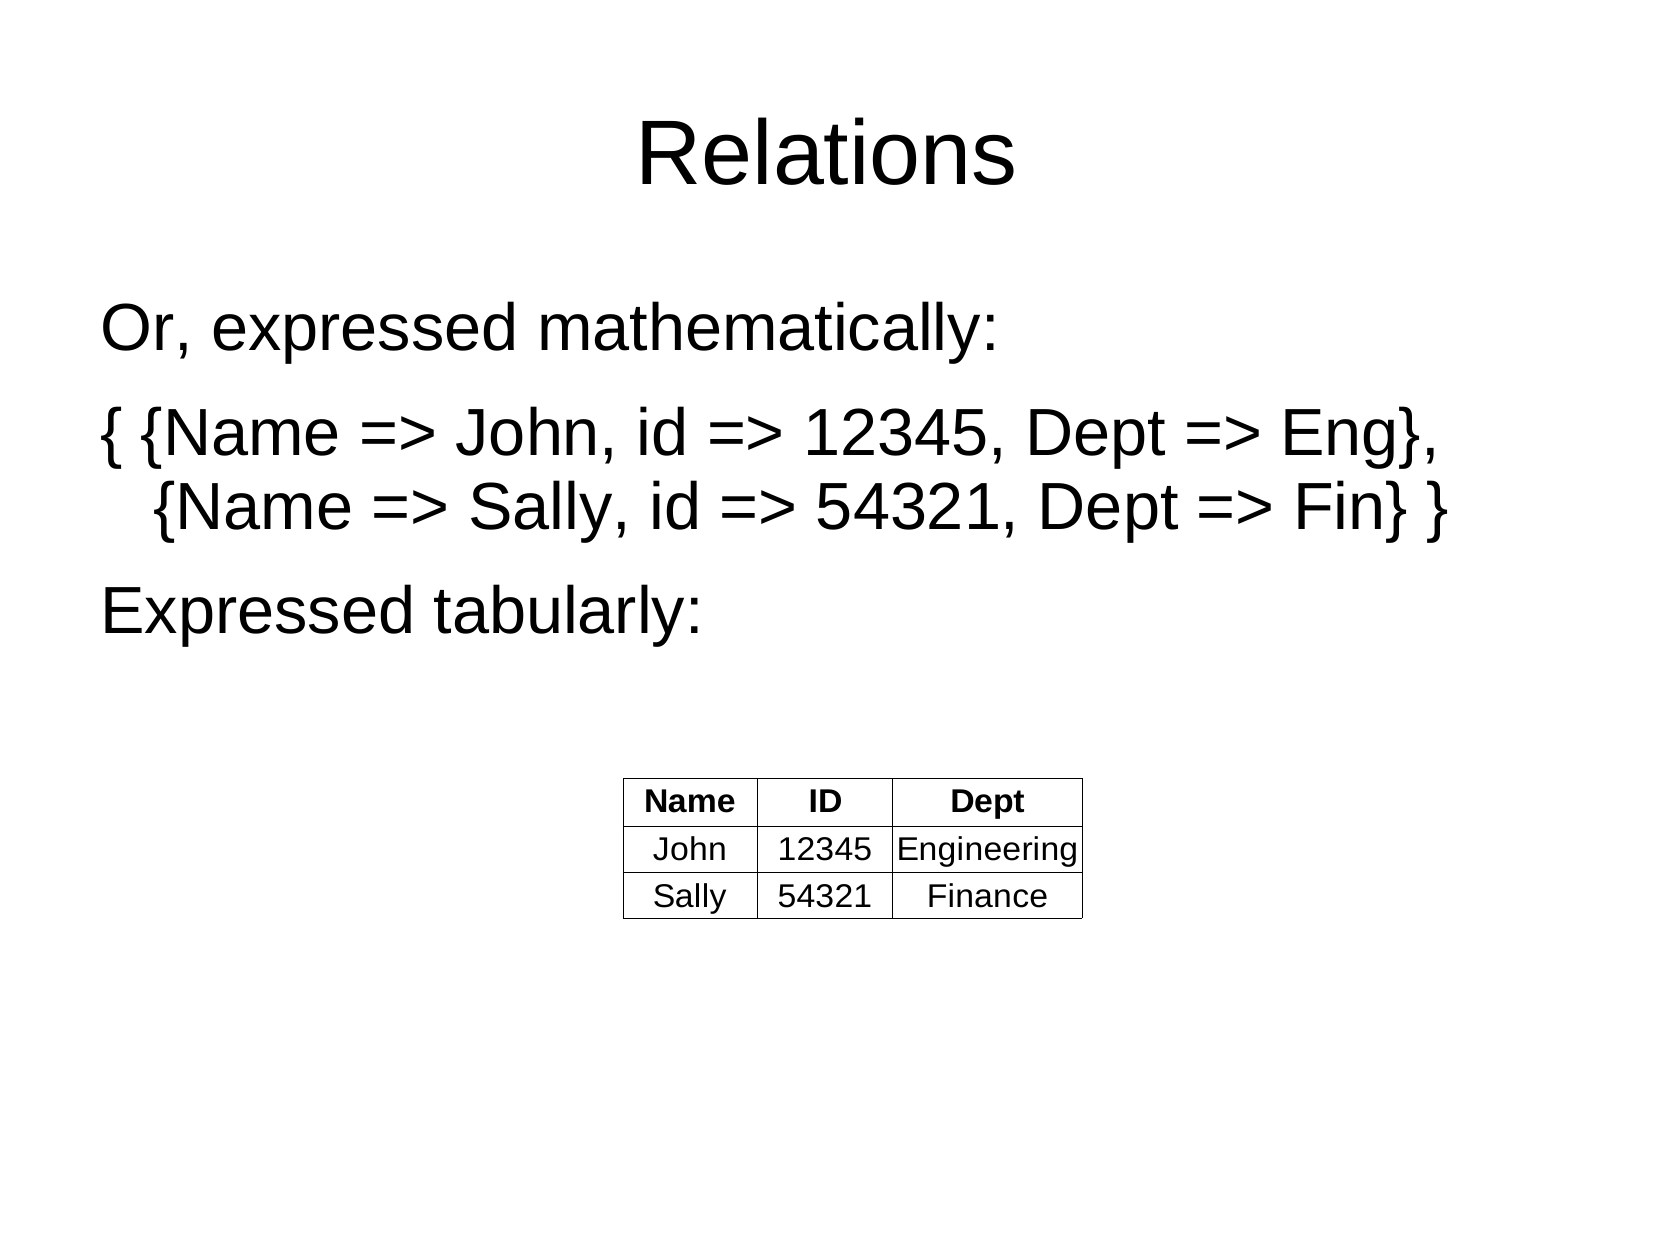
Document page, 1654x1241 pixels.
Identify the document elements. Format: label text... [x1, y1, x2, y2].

title Relations [82, 49, 1571, 257]
list Or, expressed mathematically: { {Name => John, id => 12345, Dept => Eng}, {Name => Sally, id => 54321, Dept => Fin} } Expressed tabularly: [82, 290, 1571, 747]
chart [82, 776, 1625, 1179]
